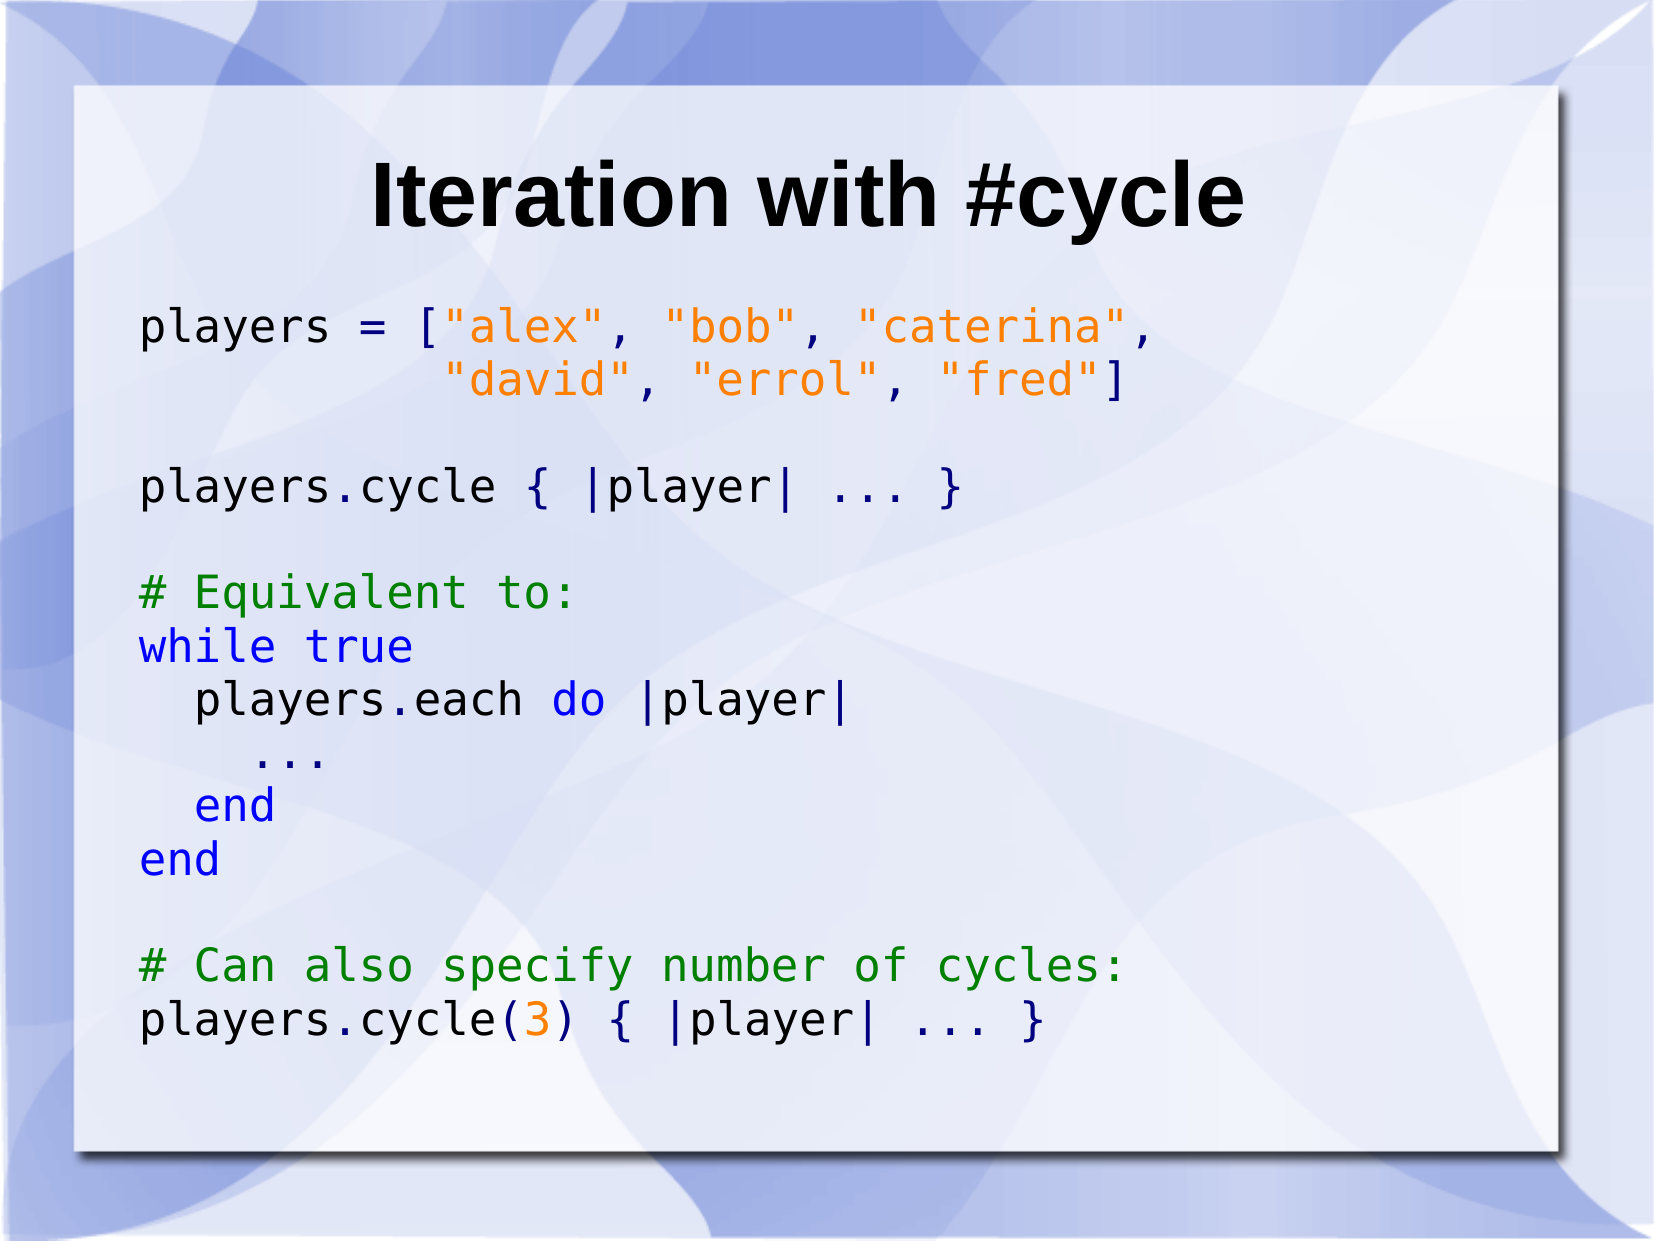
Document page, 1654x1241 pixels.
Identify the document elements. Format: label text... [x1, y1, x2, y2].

picture [0, 0, 1654, 1241]
title Iteration with #cycle [82, 90, 1536, 298]
text_box players = ["alex", "bob", "caterina", "david", "errol", "fred"] players.cycle { |player| ... } # Equivalent to: while true players.each do |player| ... end end # Can also specify number of cycles: players.cycle(3) { |player| ... } [139, 300, 1501, 1088]
